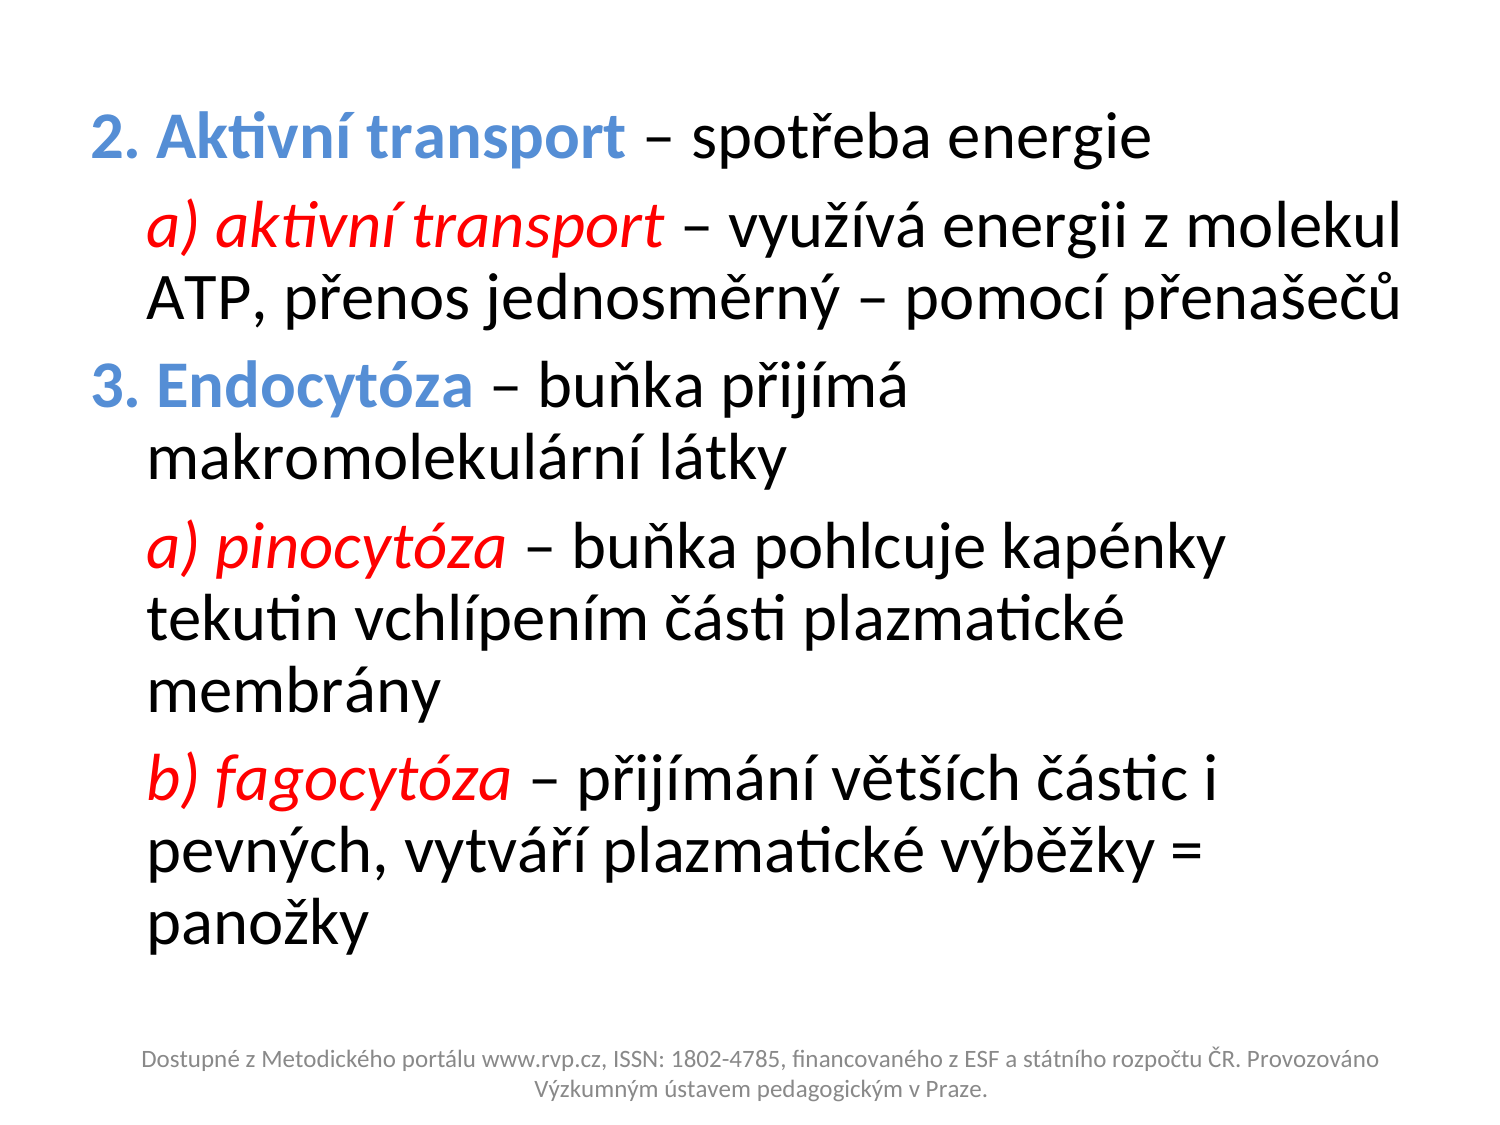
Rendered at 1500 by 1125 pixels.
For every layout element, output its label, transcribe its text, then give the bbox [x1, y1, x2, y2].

text_box Dostupné z Metodického portálu www.rvp.cz, ISSN: 1802-4785, financovaného z ESF a státního rozpočtu ČR. Provozováno Výzkumným ústavem pedagogickým v Praze. [93, 1042, 1430, 1103]
list 2. Aktivní transport – spotřeba energie a) aktivní transport – využívá energii z molekul ATP, přenos jednosměrný – pomocí přenašečů 3. Endocytóza – buňka přijímá makromolekulární látky a) pinocytóza – buňka pohlcuje kapénky tekutin vchlípením části plazmatické membrány b) fagocytóza – přijímání větších částic i pevných, vytváří plazmatické výběžky = panožky [75, 93, 1426, 1075]
